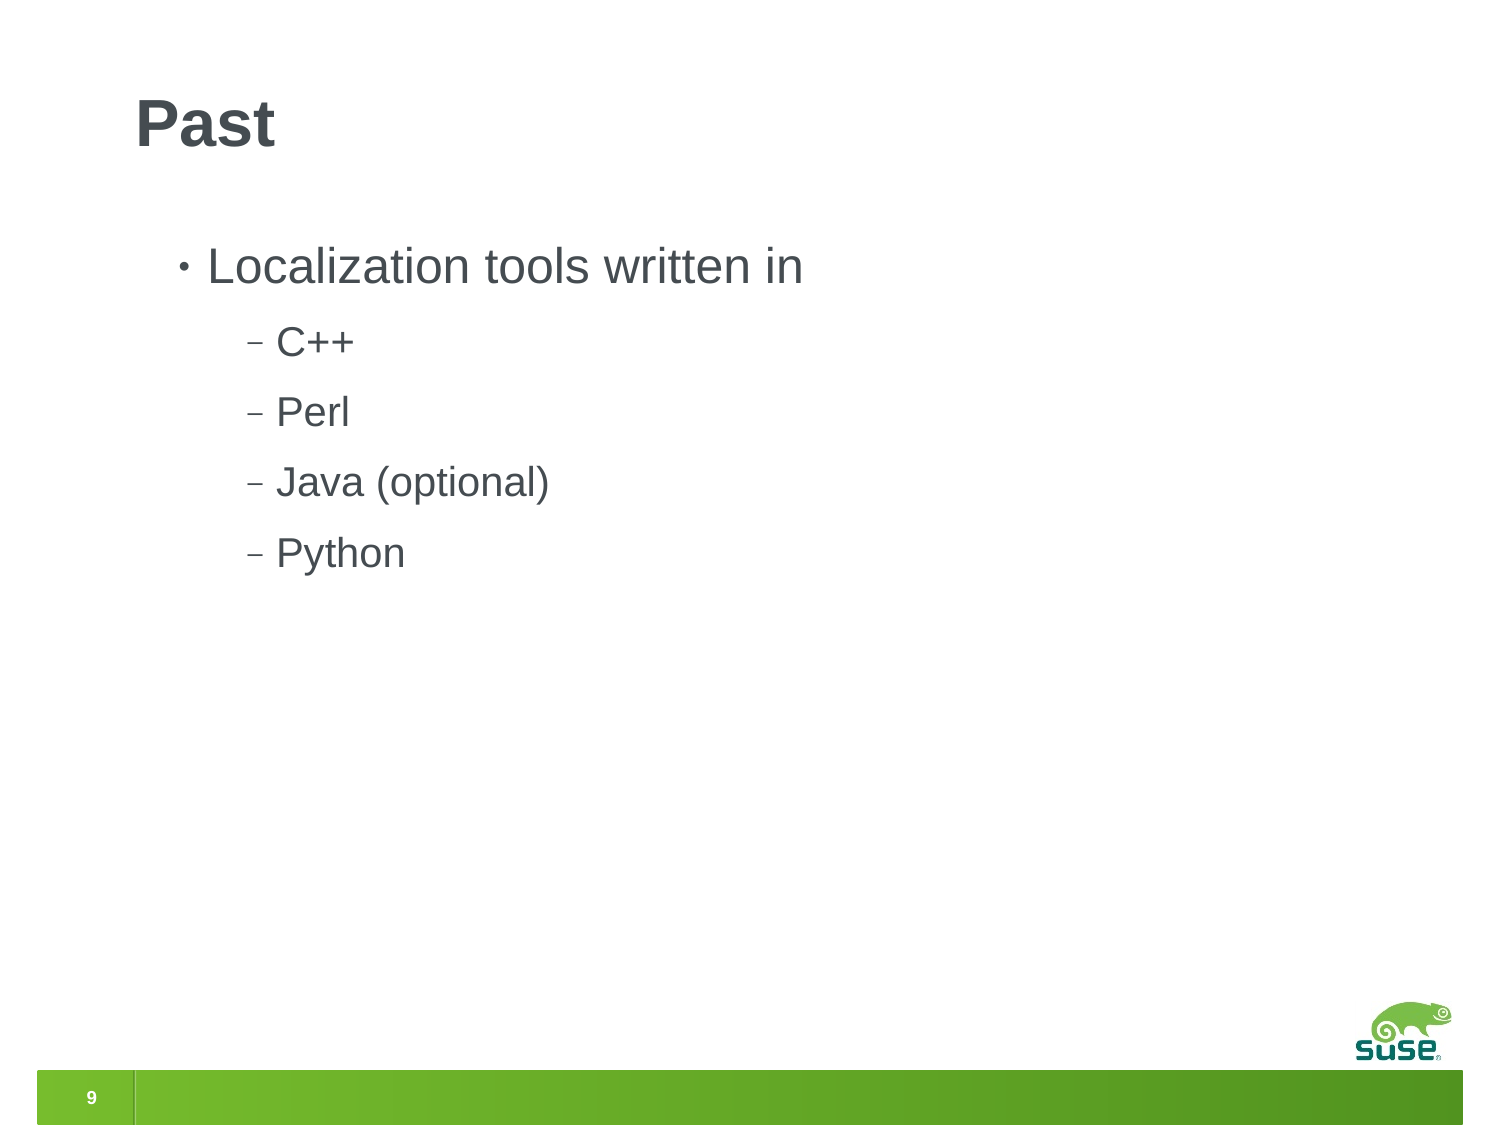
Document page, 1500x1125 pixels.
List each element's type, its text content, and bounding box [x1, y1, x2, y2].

title Past [135, 41, 1372, 204]
list Localization tools written in C++ Perl Java (optional) Python [135, 238, 1372, 892]
picture [1355, 1001, 1452, 1061]
